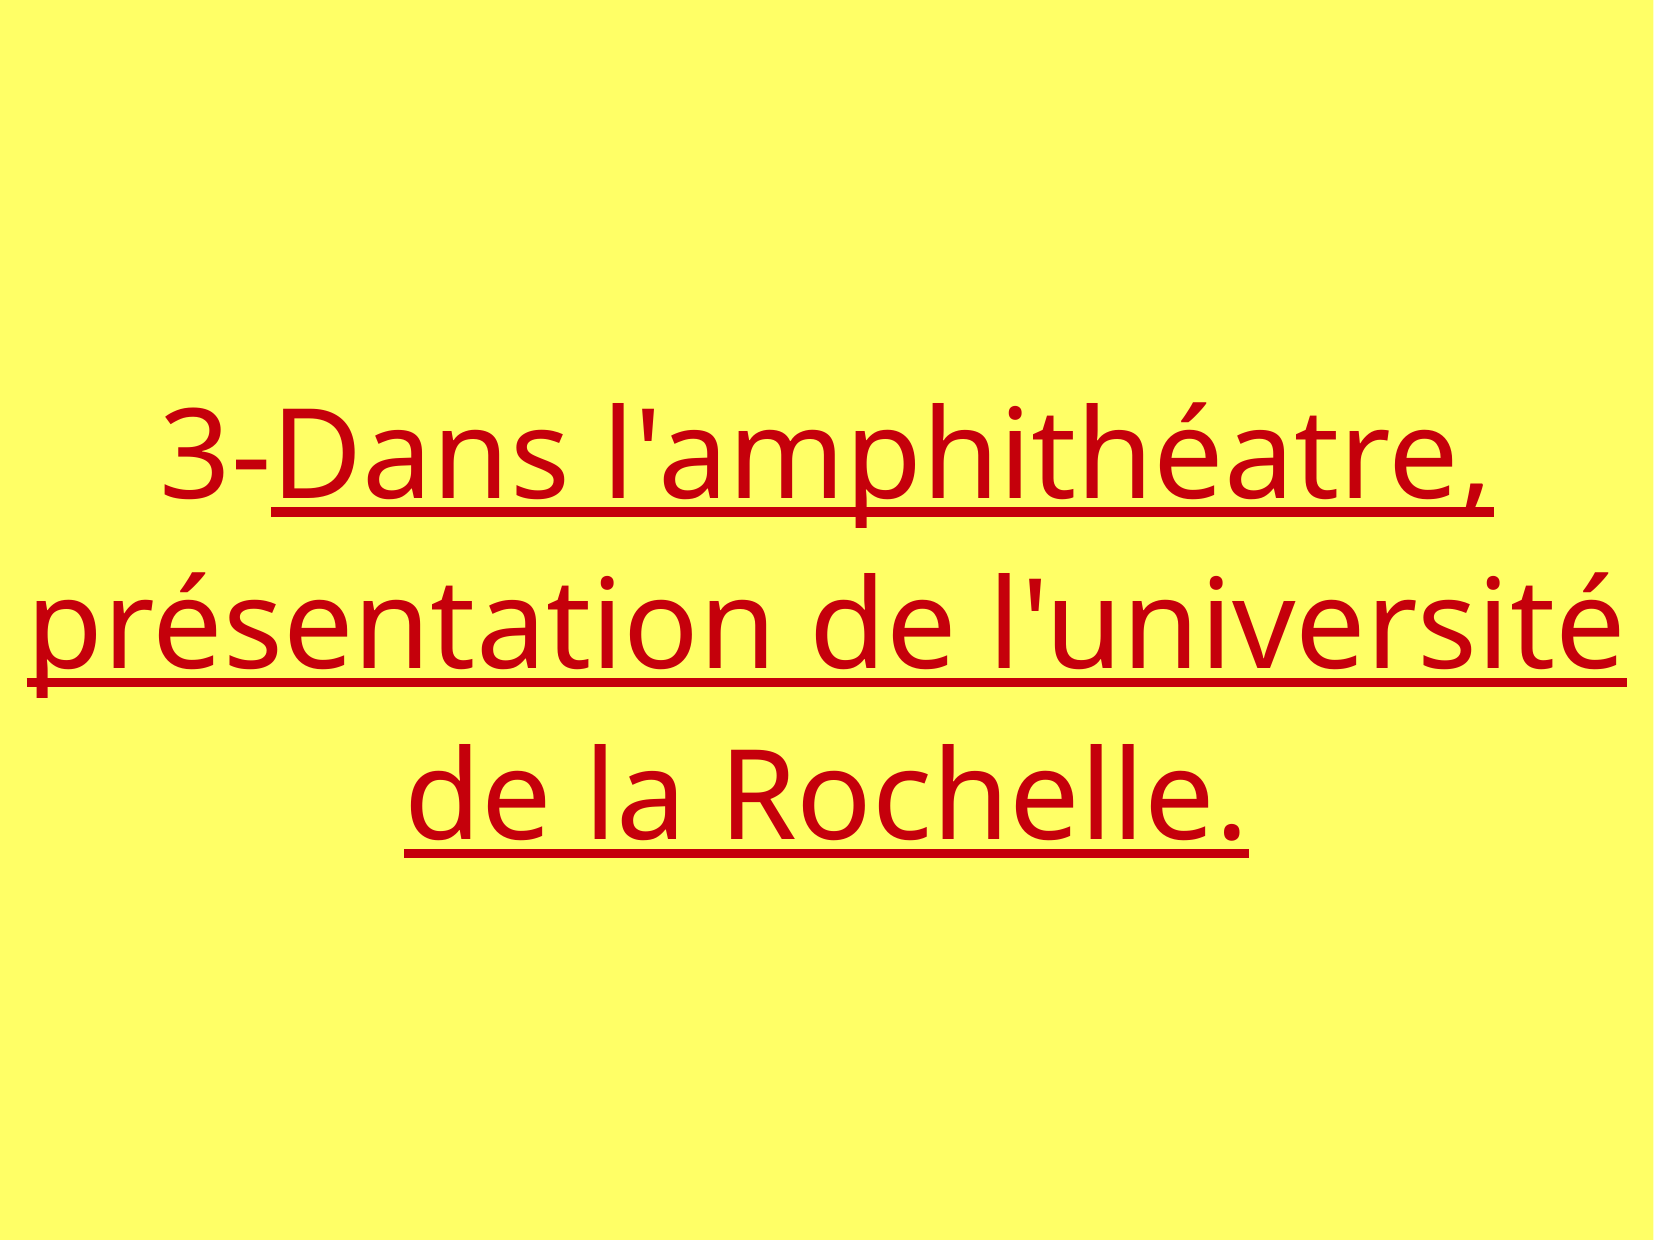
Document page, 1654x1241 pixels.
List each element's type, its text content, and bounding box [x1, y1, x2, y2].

title 3-Dans l'amphithéatre, présentation de l'université de la Rochelle. [0, 0, 1654, 1241]
